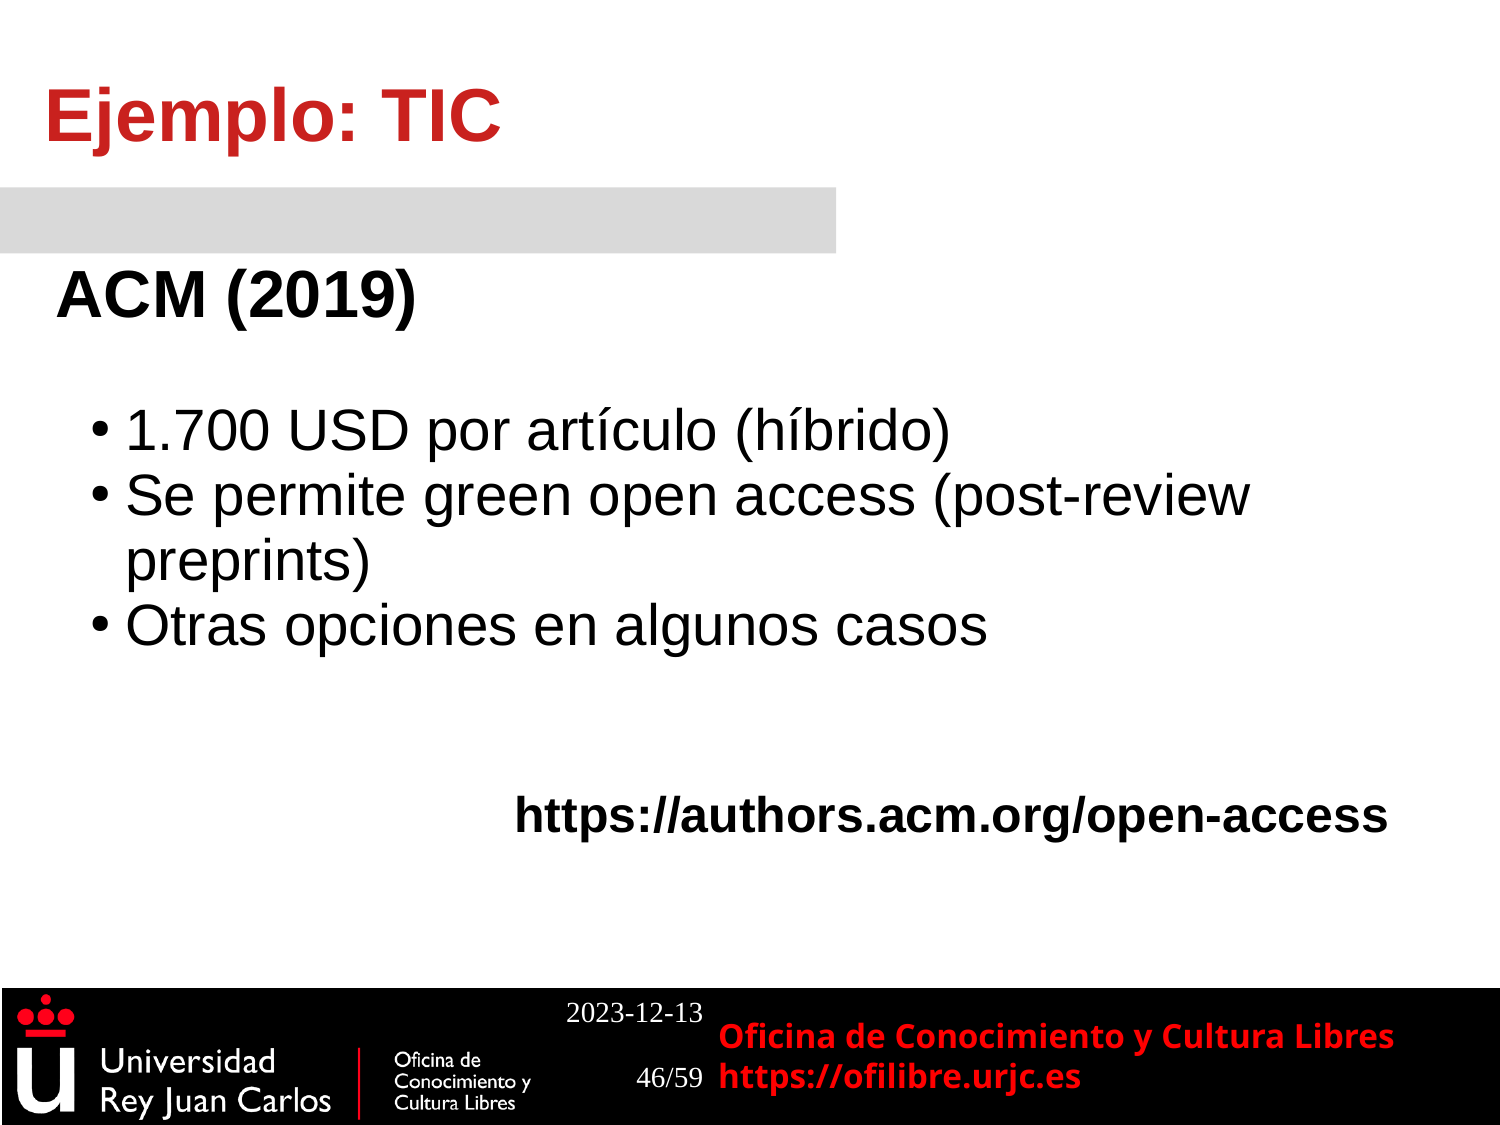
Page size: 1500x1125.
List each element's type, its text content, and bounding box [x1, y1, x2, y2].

title [75, 7, 1425, 196]
picture [17, 994, 531, 1120]
text_box ACM (2019) [40, 249, 811, 340]
text_box https://authors.acm.org/open-access [412, 780, 1405, 851]
text_box 1.700 USD por artículo (híbrido) Se permite green open access (post-review preprints) Otras opciones en algunos casos [75, 390, 1351, 666]
text_box Ejemplo: TIC [30, 66, 1036, 249]
